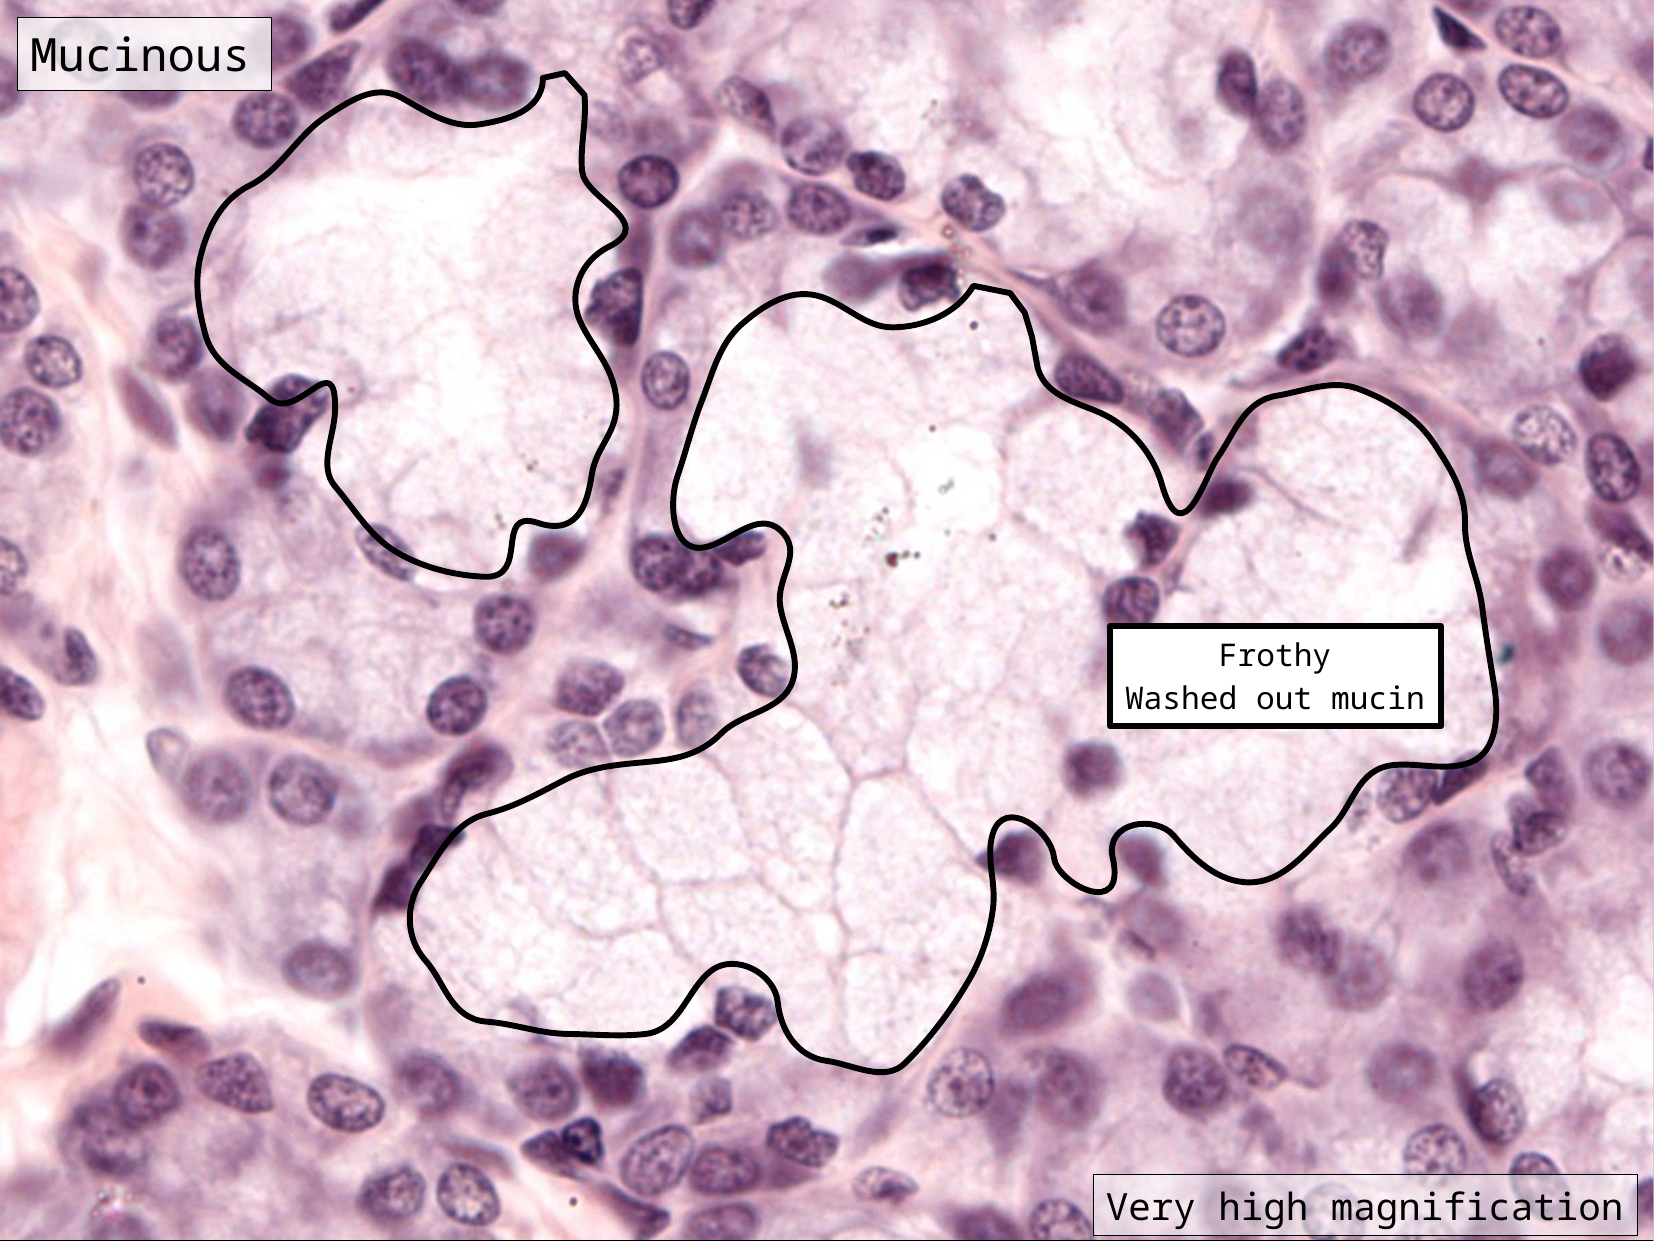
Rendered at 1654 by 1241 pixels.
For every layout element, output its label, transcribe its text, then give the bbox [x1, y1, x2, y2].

text_box Frothy Washed out mucin [1110, 625, 1442, 704]
text_box Mucinous [17, 17, 272, 74]
text_box Very high magnification [1093, 1174, 1638, 1223]
picture [0, 0, 1654, 1241]
